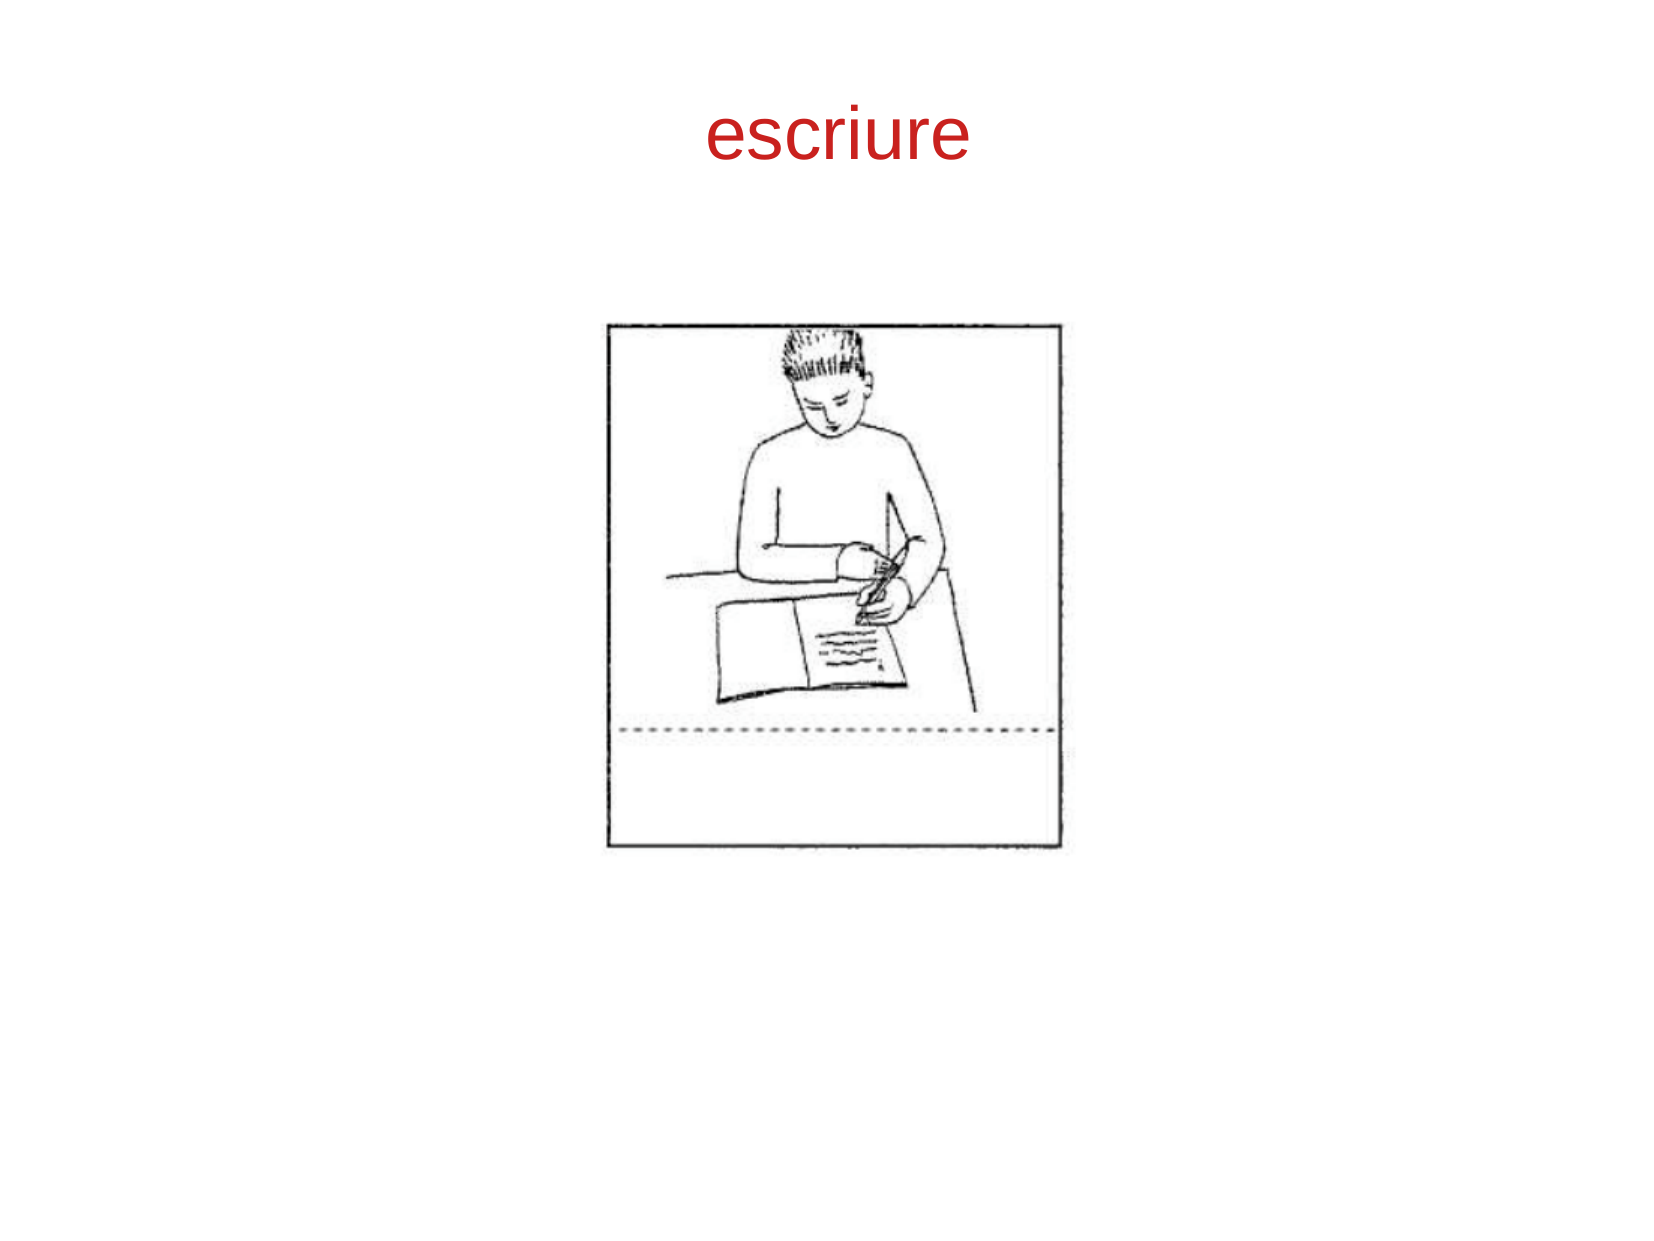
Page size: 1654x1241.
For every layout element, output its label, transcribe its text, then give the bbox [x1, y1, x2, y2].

picture [581, 291, 1094, 873]
text_box escriure [389, 58, 1288, 201]
